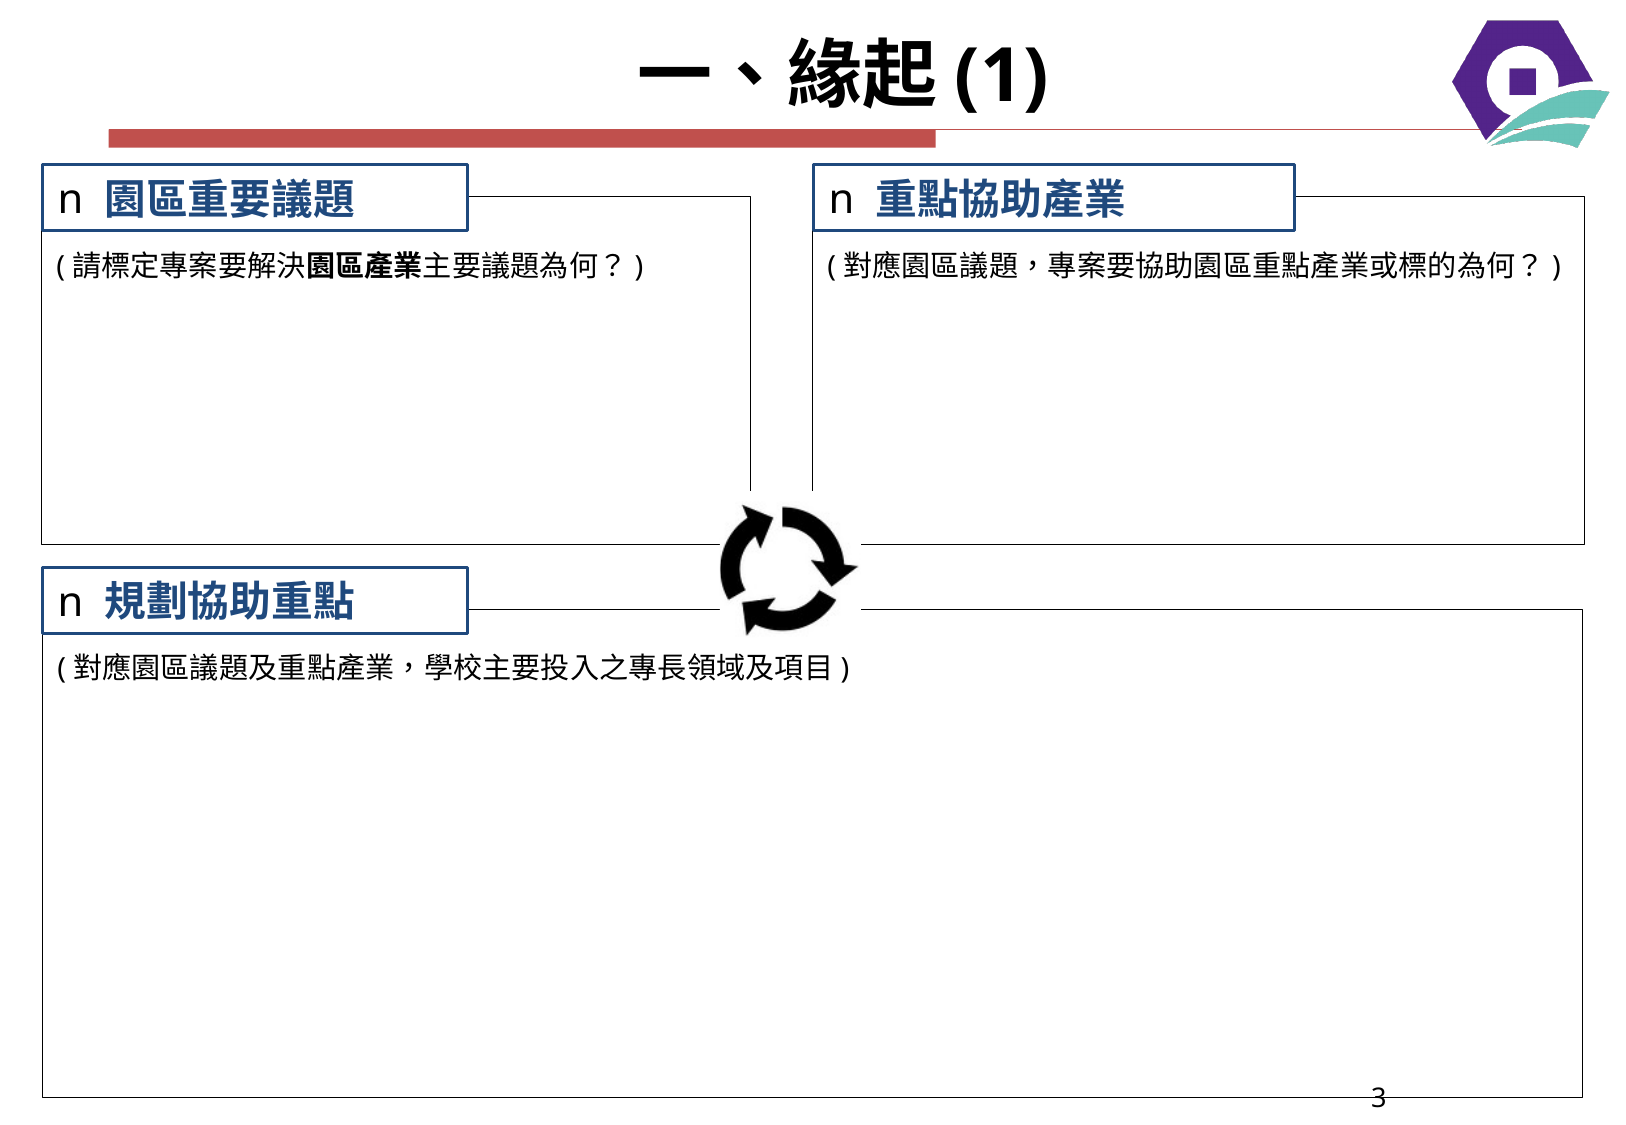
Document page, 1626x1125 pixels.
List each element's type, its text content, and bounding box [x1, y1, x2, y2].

text_box 園區重要議題 [42, 164, 468, 231]
picture [719, 491, 867, 638]
text_box (請標定專案要解決園區產業主要議題為何？) [41, 240, 724, 290]
text_box 重點協助產業 [813, 164, 1295, 231]
text_box (對應園區議題及重點產業，學校主要投入之專長領域及項目) [42, 642, 1057, 692]
text_box (對應園區議題，專案要協助園區重點產業或標的為何？) [812, 240, 1584, 290]
text_box 規劃協助重點 [42, 567, 468, 634]
text_box 一、緣起(1) [0, 18, 1625, 125]
